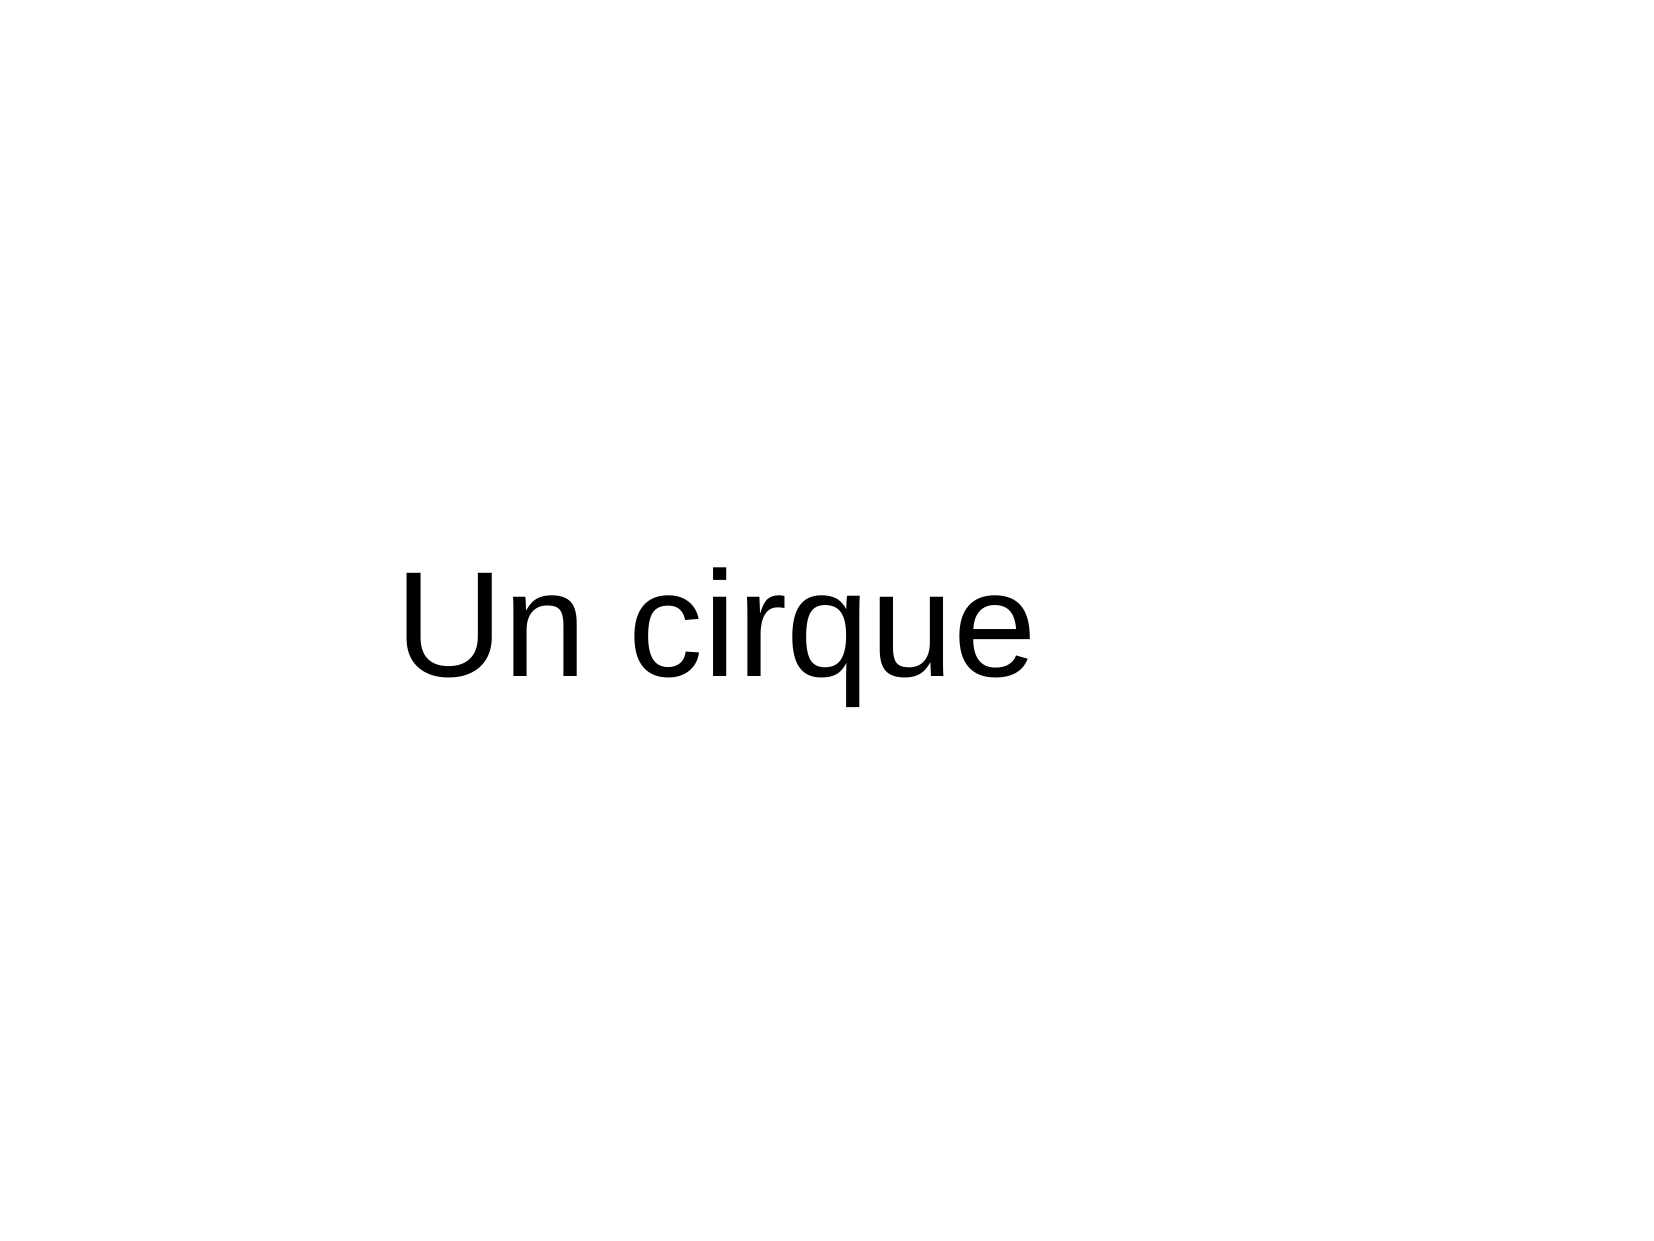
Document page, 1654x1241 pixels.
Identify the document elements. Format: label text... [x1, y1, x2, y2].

text_box Un cirque [380, 533, 1279, 717]
